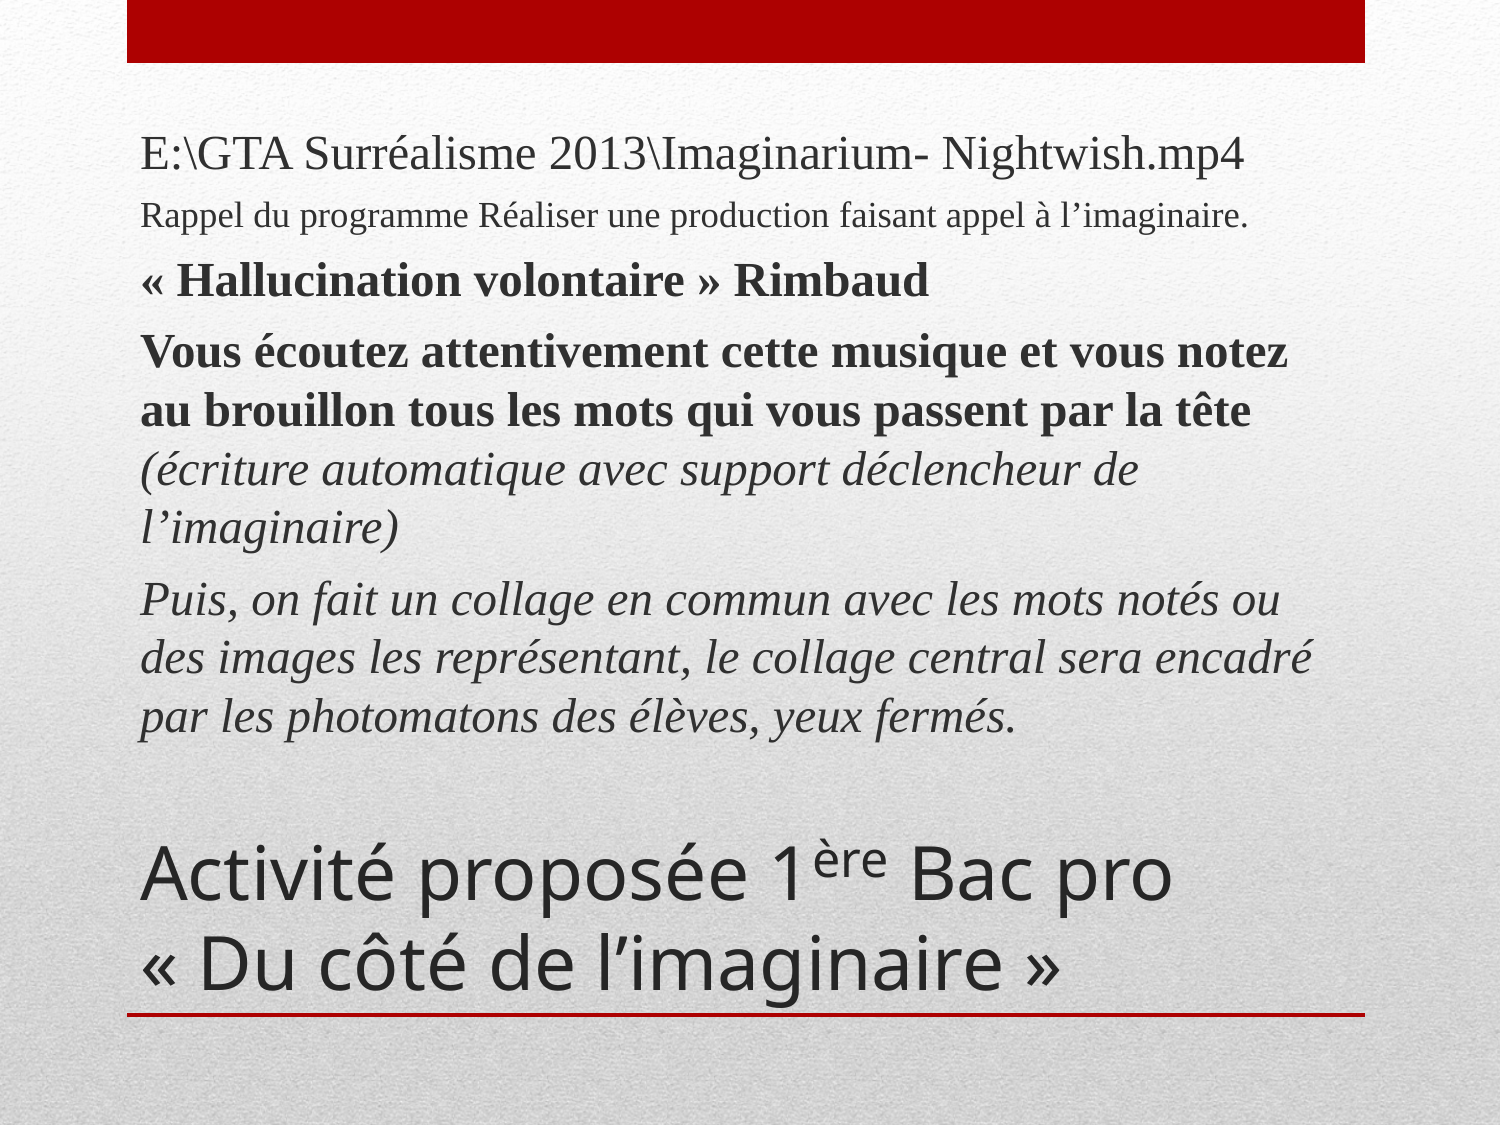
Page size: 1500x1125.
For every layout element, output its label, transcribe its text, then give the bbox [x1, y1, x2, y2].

title Activité proposée 1ère Bac pro « Du côté de l’imaginaire » [125, 751, 1238, 1013]
list E:\GTA Surréalisme 2013\Imaginarium - Nightwish.mp4 Rappel du programme Réaliser une production faisant appel à l’imaginaire. « Hallucination volontaire » Rimbaud Vous écoutez attentivement cette musique et vous notez au brouillon tous les mots qui vous passent par la tête (écriture automatique avec support déclencheur de l’imaginaire) Puis, on fait un collage en commun avec les mots notés ou des images les représentant, le collage central sera encadré par les photomatons des élèves, yeux fermés. [125, 112, 1363, 751]
